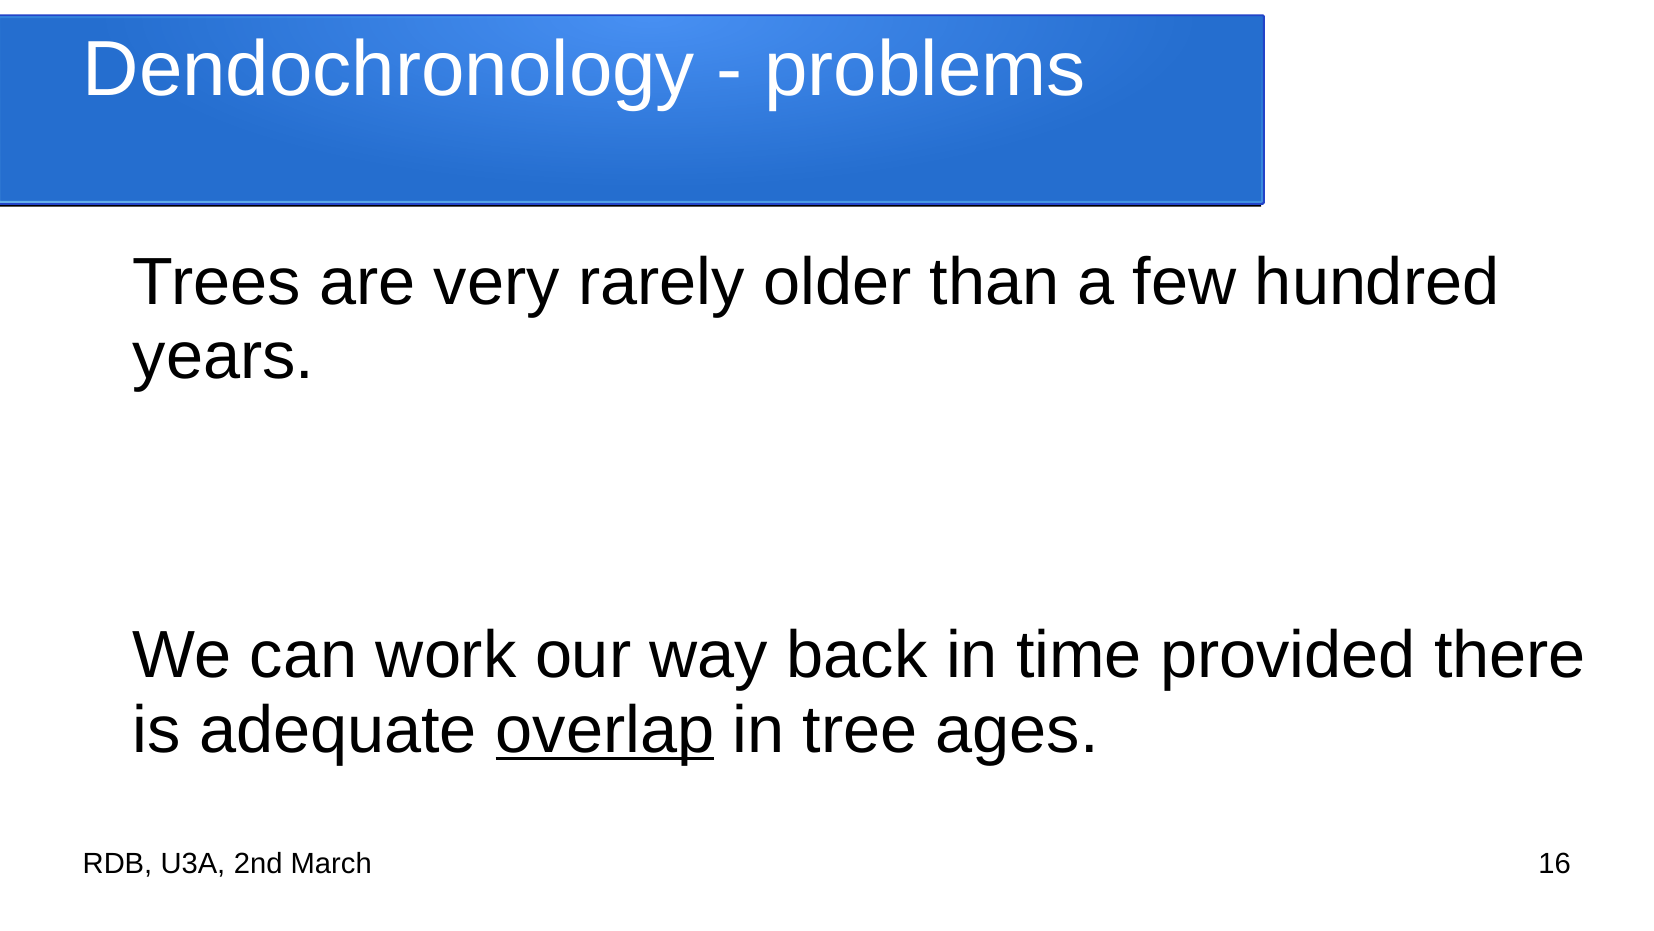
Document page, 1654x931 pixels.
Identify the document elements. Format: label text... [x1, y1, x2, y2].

title Dendochronology - problems [82, 24, 1235, 200]
text_box Trees are very rarely older than a few hundred years. We can work our way back in time provided there is adequate overlap in tree ages. [118, 236, 1630, 827]
